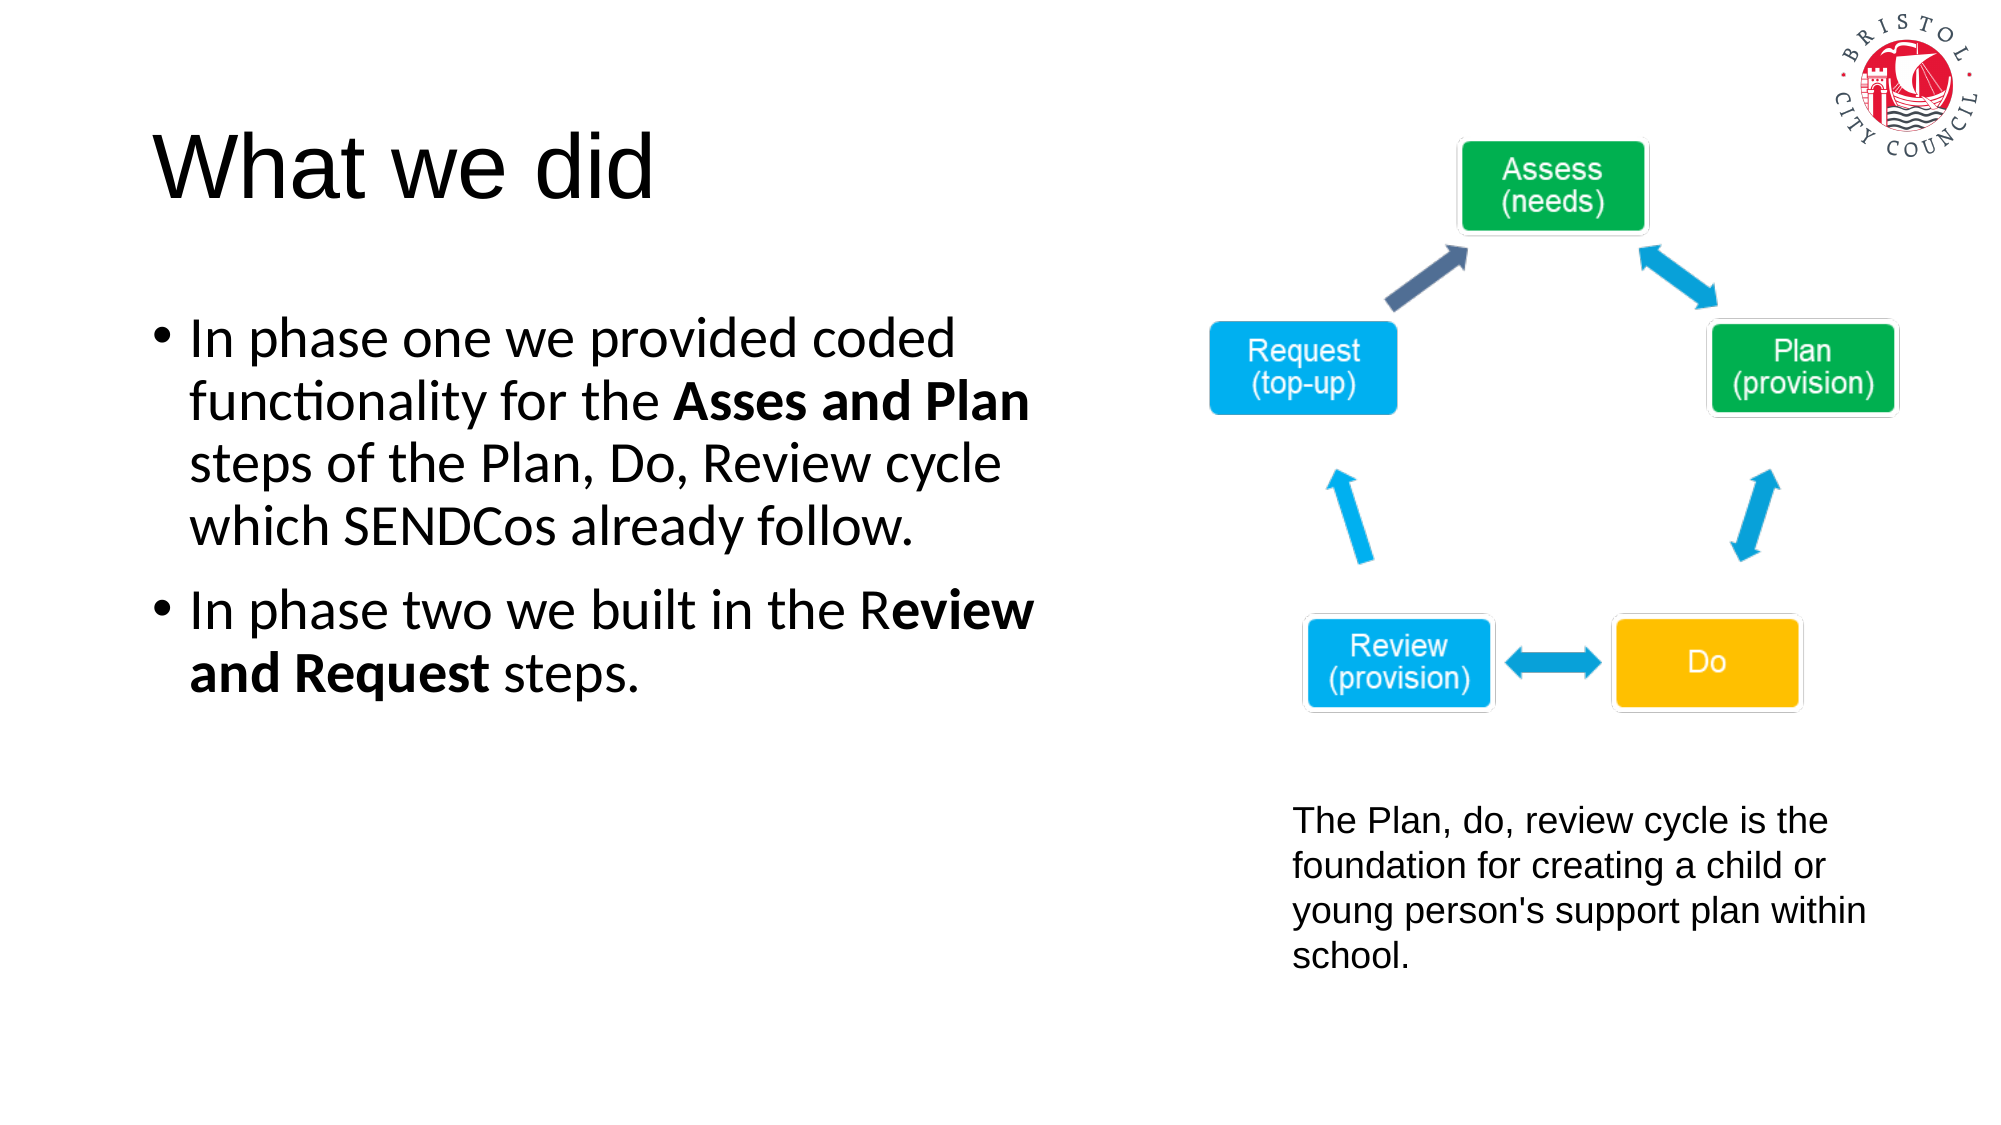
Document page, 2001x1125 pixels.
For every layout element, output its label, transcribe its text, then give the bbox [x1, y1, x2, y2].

list In phase one we provided coded functionality for the Asses and Plan steps of the Plan, Do, Review cycle which SENDCos already follow. In phase two we built in the Review and Request steps. [137, 299, 1116, 999]
picture [1089, 14, 2000, 714]
text_box The Plan, do, review cycle is the foundation for creating a child or young person's support plan within school. [1277, 788, 1892, 984]
title What we did [137, 59, 1833, 278]
